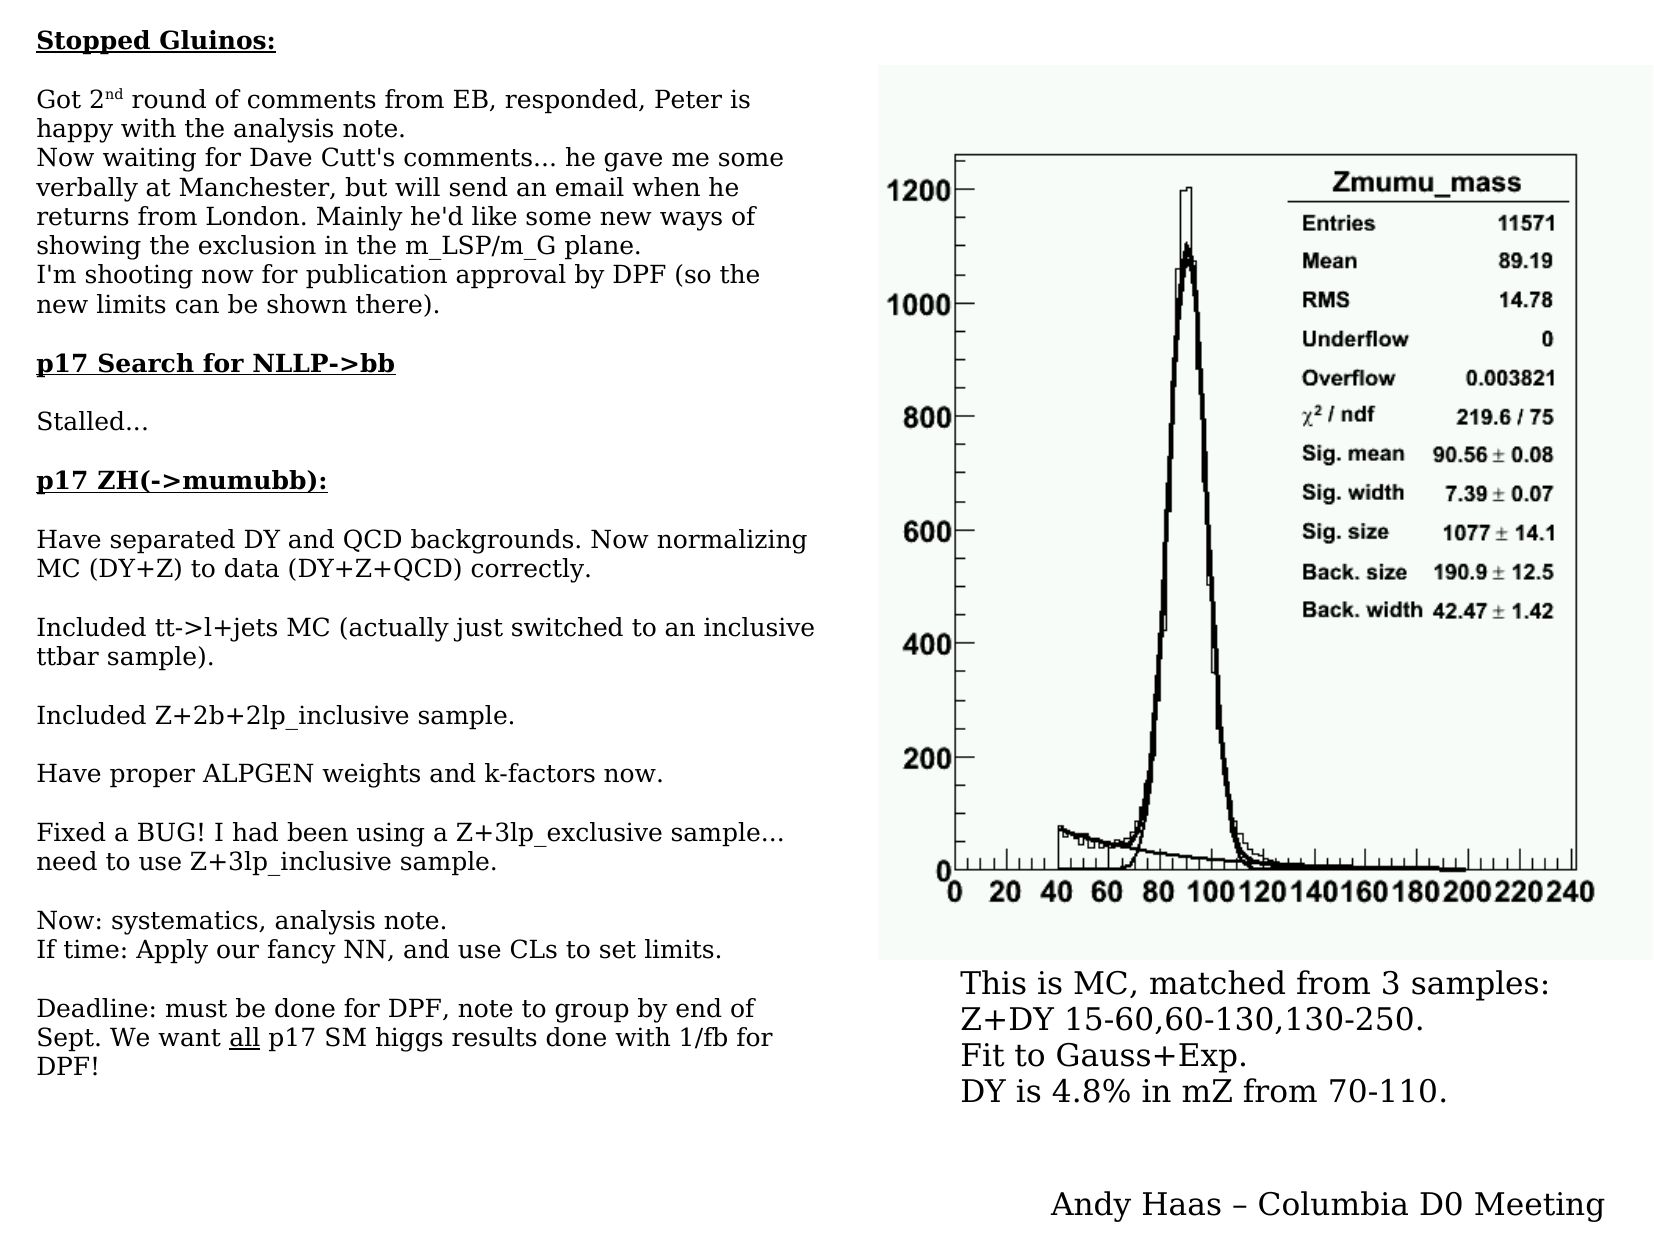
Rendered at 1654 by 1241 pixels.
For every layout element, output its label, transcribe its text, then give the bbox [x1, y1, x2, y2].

text_box This is MC, matched from 3 samples: Z+DY 15-60,60-130,130-250. Fit to Gauss+Exp. DY is 4.8% in mZ from 70-110. [960, 965, 1552, 1111]
picture [878, 65, 1654, 960]
text_box Stopped Gluinos: Got 2nd round of comments from EB, responded, Peter is happy with the analysis note. Now waiting for Dave Cutt's comments... he gave me some verbally at Manchester, but will send an email when he returns from London. Mainly he'd like some new ways of showing the exclusion in the m_LSP/m_G plane. I'm shooting now for publication approval by DPF (so the new limits can be shown there). p17 Search for NLLP->bb Stalled... p17 ZH(->mumubb): Have separated DY and QCD backgrounds. Now normalizing MC (DY+Z) to data (DY+Z+QCD) correctly. Included tt->l+jets MC (actually just switched to an inclusive ttbar sample). Included Z+2b+2lp_inclusive sample. Have proper ALPGEN weights and k-factors now. Fixed a BUG! I had been using a Z+3lp_exclusive sample... need to use Z+3lp_inclusive sample. Now: systematics, analysis note. If time: Apply our fancy NN, and use CLs to set limits. Deadline: must be done for DPF, note to group by end of Sept. We want all p17 SM higgs results done with 1/fb for DPF! [36, 25, 818, 1142]
text_box [38, 278, 775, 1093]
